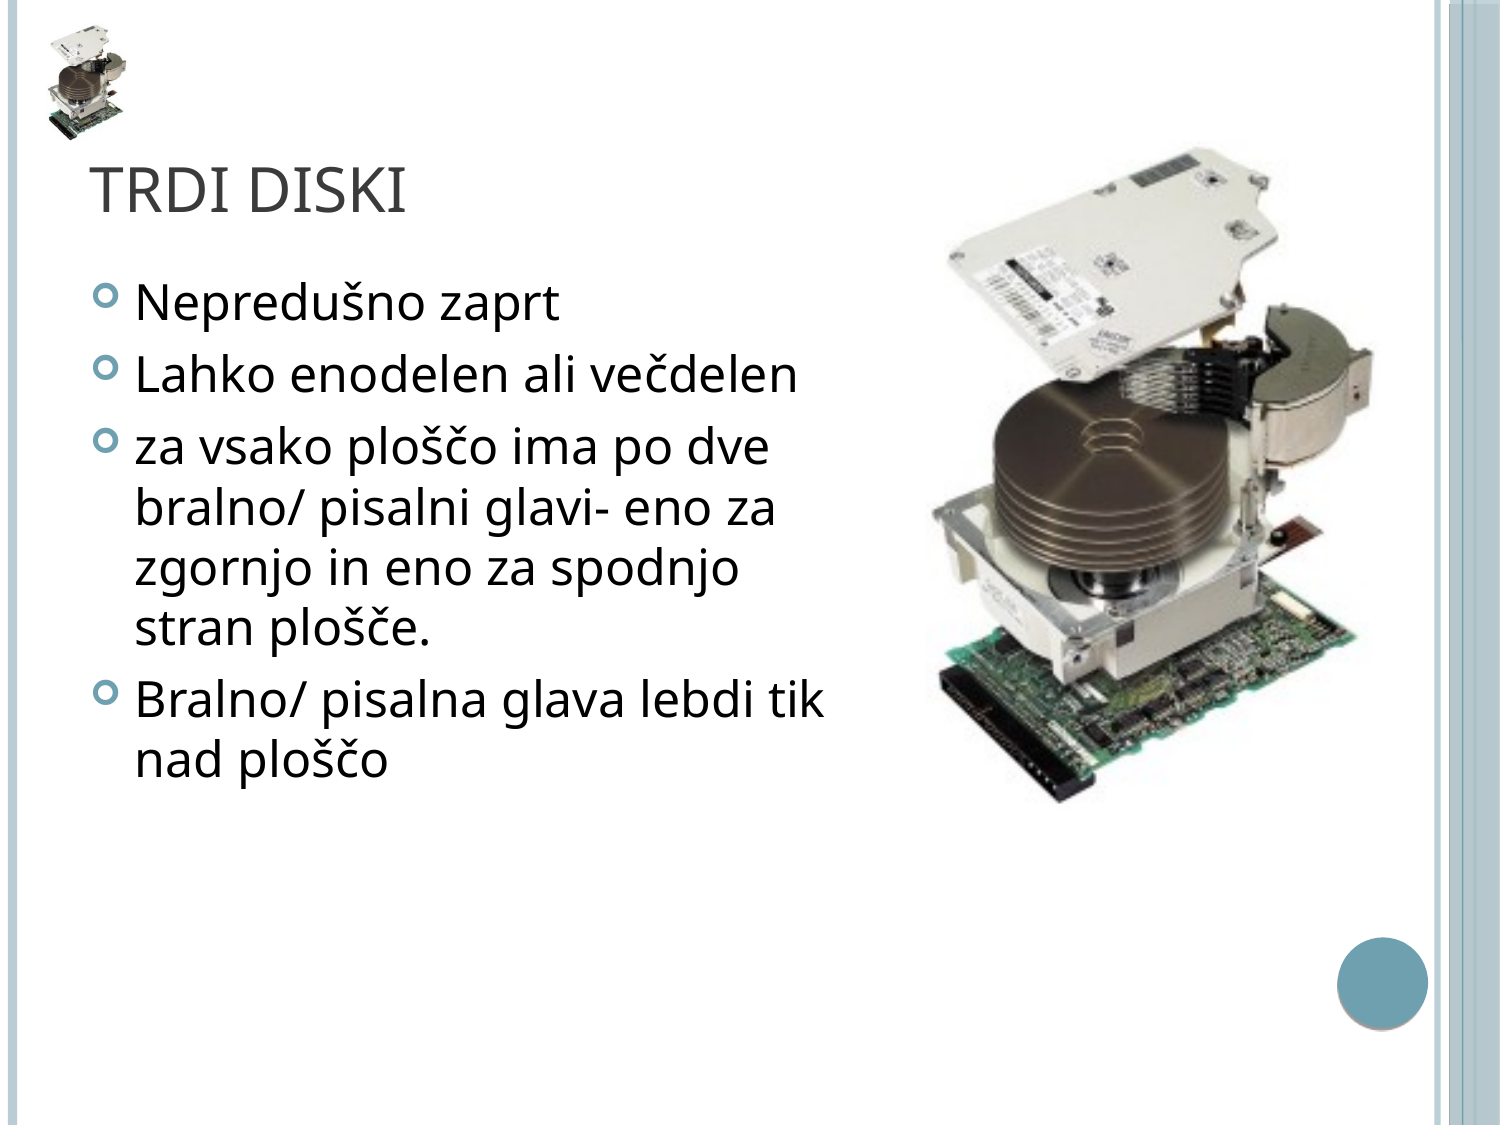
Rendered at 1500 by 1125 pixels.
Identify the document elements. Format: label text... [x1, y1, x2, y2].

title Trdi diski [75, 45, 1300, 233]
picture [46, 23, 127, 141]
list Nepredušno zaprt Lahko enodelen ali večdelen za vsako ploščo ima po dve bralno/ pisalni glavi- eno za zgornjo in eno za spodnjo stran plošče. Bralno/ pisalna glava lebdi tik nad ploščo [75, 262, 844, 1062]
picture [925, 140, 1380, 809]
